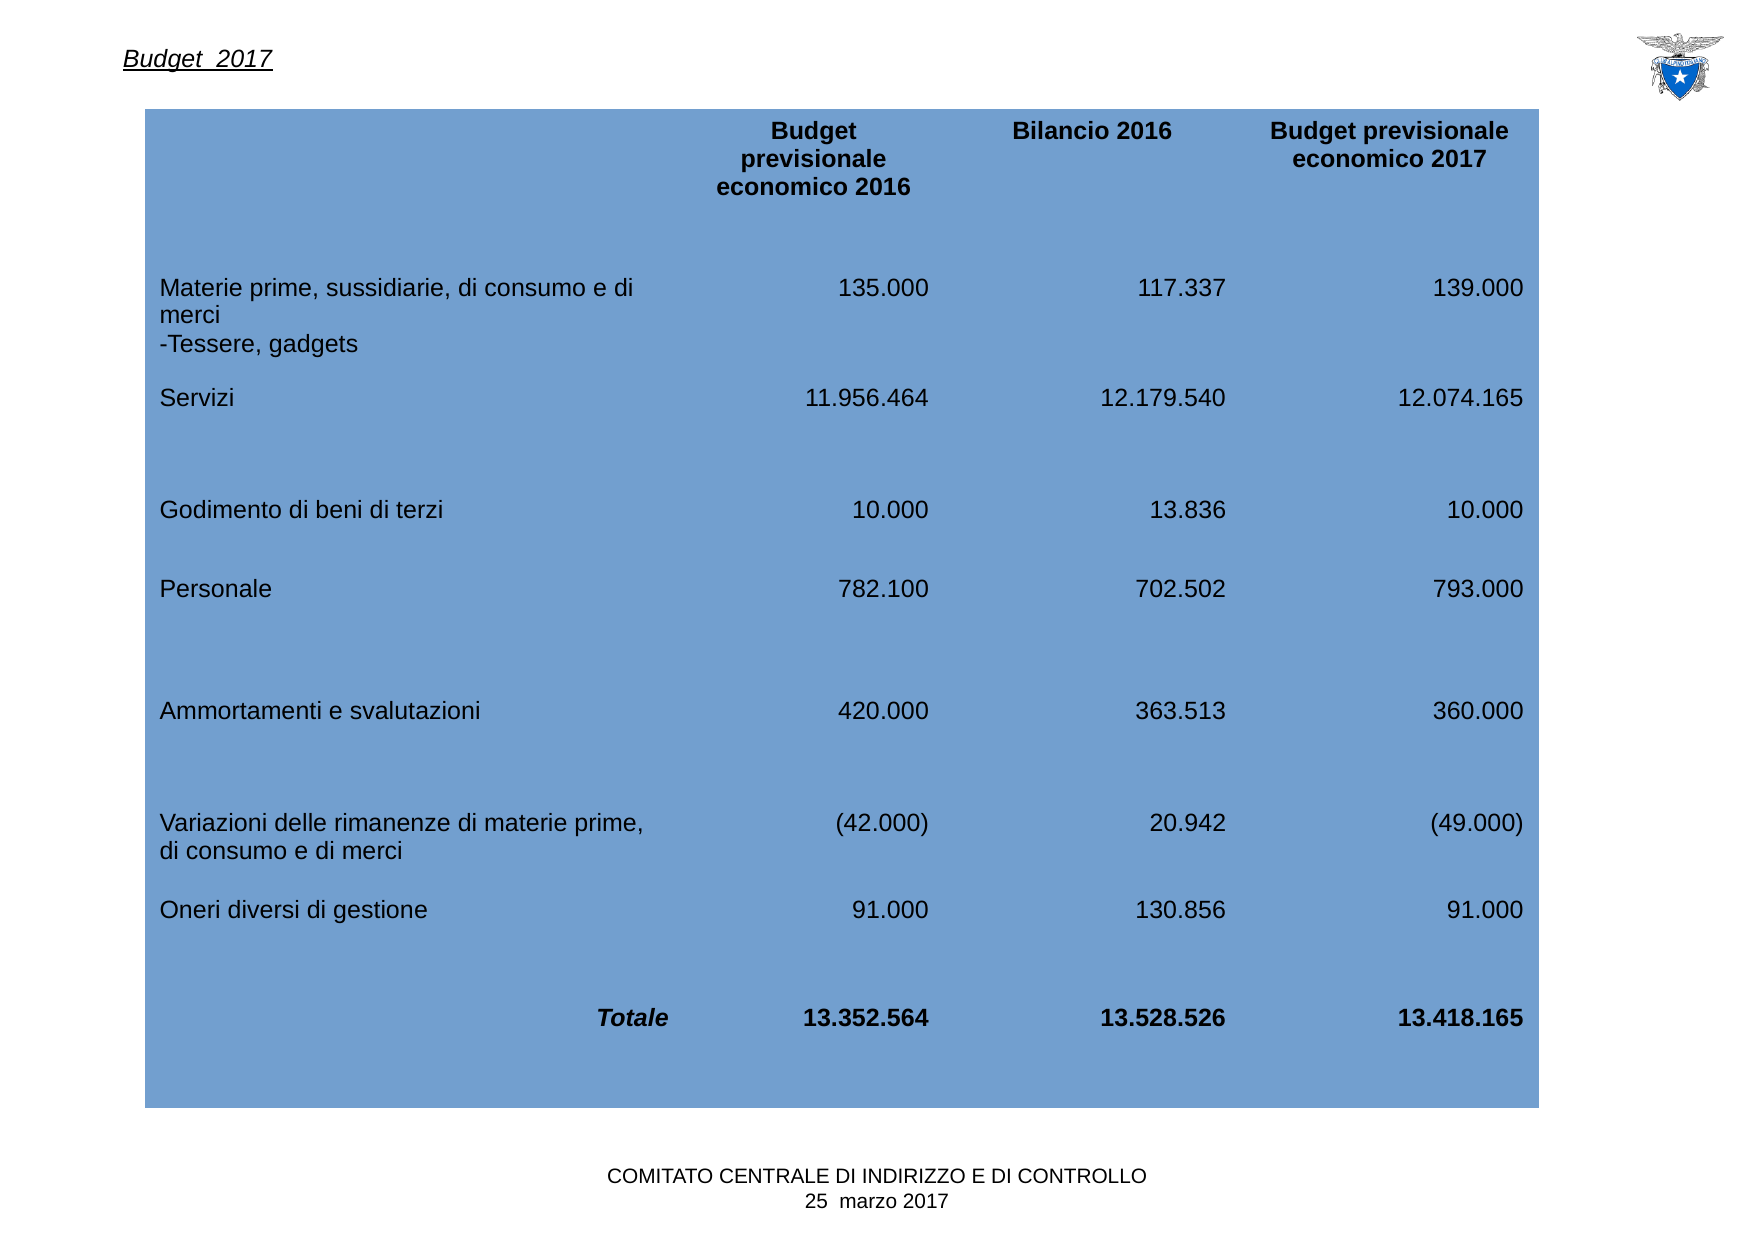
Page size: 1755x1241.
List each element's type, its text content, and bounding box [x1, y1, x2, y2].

table_cell 360.000 [1241, 689, 1539, 801]
table_header [145, 109, 684, 266]
table_cell 13.528.526 [944, 996, 1241, 1108]
table_cell 12.074.165 [1241, 377, 1539, 488]
table_cell 13.352.564 [684, 996, 944, 1108]
table_cell Oneri diversi di gestione [145, 888, 684, 996]
table_cell 139.000 [1241, 266, 1539, 377]
table_cell 420.000 [684, 689, 944, 801]
table_cell 13.418.165 [1241, 996, 1539, 1108]
table_cell 10.000 [684, 488, 944, 567]
table_header Budget previsionale economico 2016 [684, 109, 944, 266]
table_cell Materie prime, sussidiarie, di consumo e di merci Tessere, gadgets [145, 266, 684, 377]
table_cell Variazioni delle rimanenze di materie prime, di consumo e di merci [145, 801, 684, 888]
table_cell Personale [145, 567, 684, 689]
picture [1633, 29, 1728, 108]
table_cell 130.856 [944, 888, 1241, 996]
table_cell 793.000 [1241, 567, 1539, 689]
table_cell 91.000 [684, 888, 944, 996]
table_cell Servizi [145, 377, 684, 488]
table_cell 702.502 [944, 567, 1241, 689]
table_cell 135.000 [684, 266, 944, 377]
table_cell 363.513 [944, 689, 1241, 801]
text_box COMITATO CENTRALE DI INDIRIZZO E DI CONTROLLO 25 marzo 2017 [392, 1154, 1362, 1222]
table_cell (42.000) [684, 801, 944, 888]
table_cell (49.000) [1241, 801, 1539, 888]
table_cell 20.942 [944, 801, 1241, 888]
table_cell 91.000 [1241, 888, 1539, 996]
table_cell Godimento di beni di terzi [145, 488, 684, 567]
table_cell 10.000 [1241, 488, 1539, 567]
table_cell 782.100 [684, 567, 944, 689]
table_cell Totale [145, 996, 684, 1108]
table_cell Ammortamenti e svalutazioni [145, 689, 684, 801]
table_cell 117.337 [944, 266, 1241, 377]
table_cell 12.179.540 [944, 377, 1241, 488]
table_cell 13.836 [944, 488, 1241, 567]
table_header Budget previsionale economico 2017 [1241, 109, 1539, 266]
text_box Budget 2017 [50, 35, 346, 82]
table_header Bilancio 2016 [944, 109, 1241, 266]
table_cell 11.956.464 [684, 377, 944, 488]
